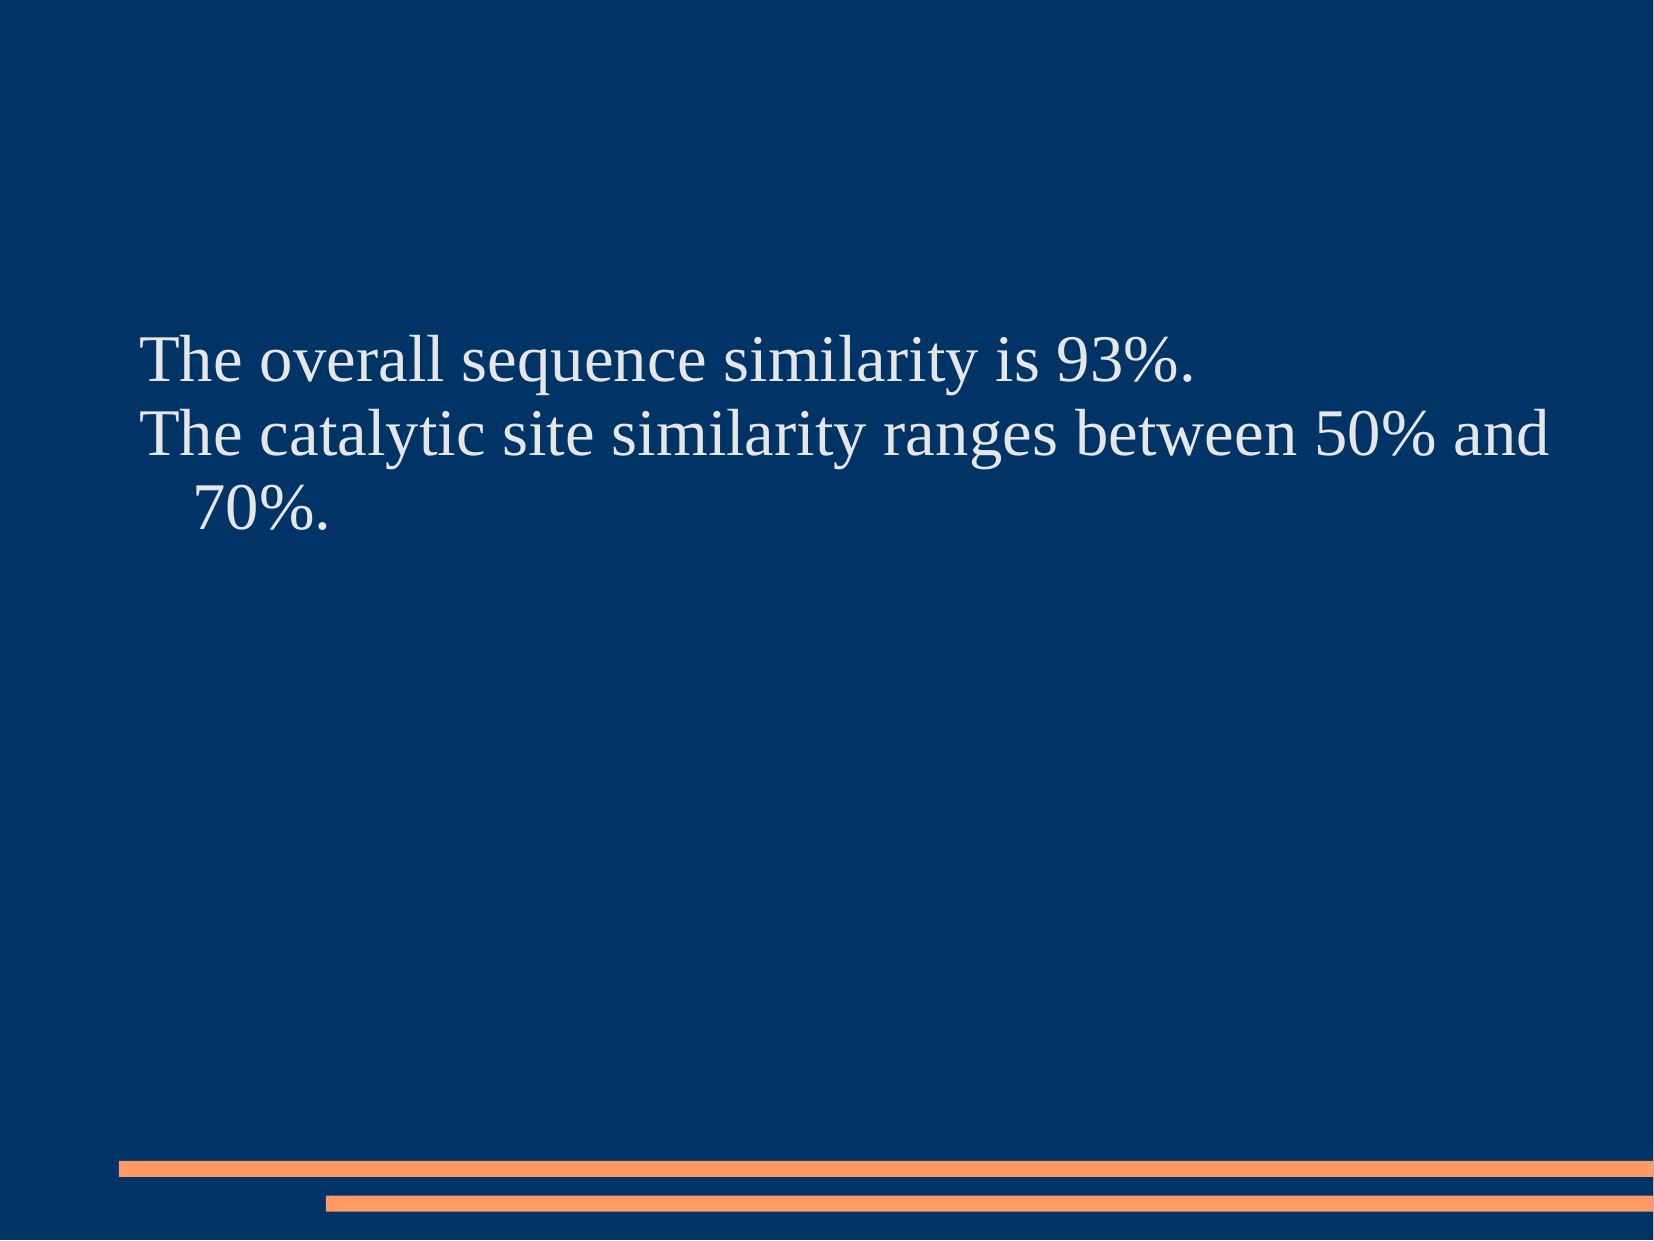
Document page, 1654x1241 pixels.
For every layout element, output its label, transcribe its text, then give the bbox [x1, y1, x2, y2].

list The overall sequence similarity is 93%. The catalytic site similarity ranges between 50% and 70%. [121, 322, 1561, 1133]
